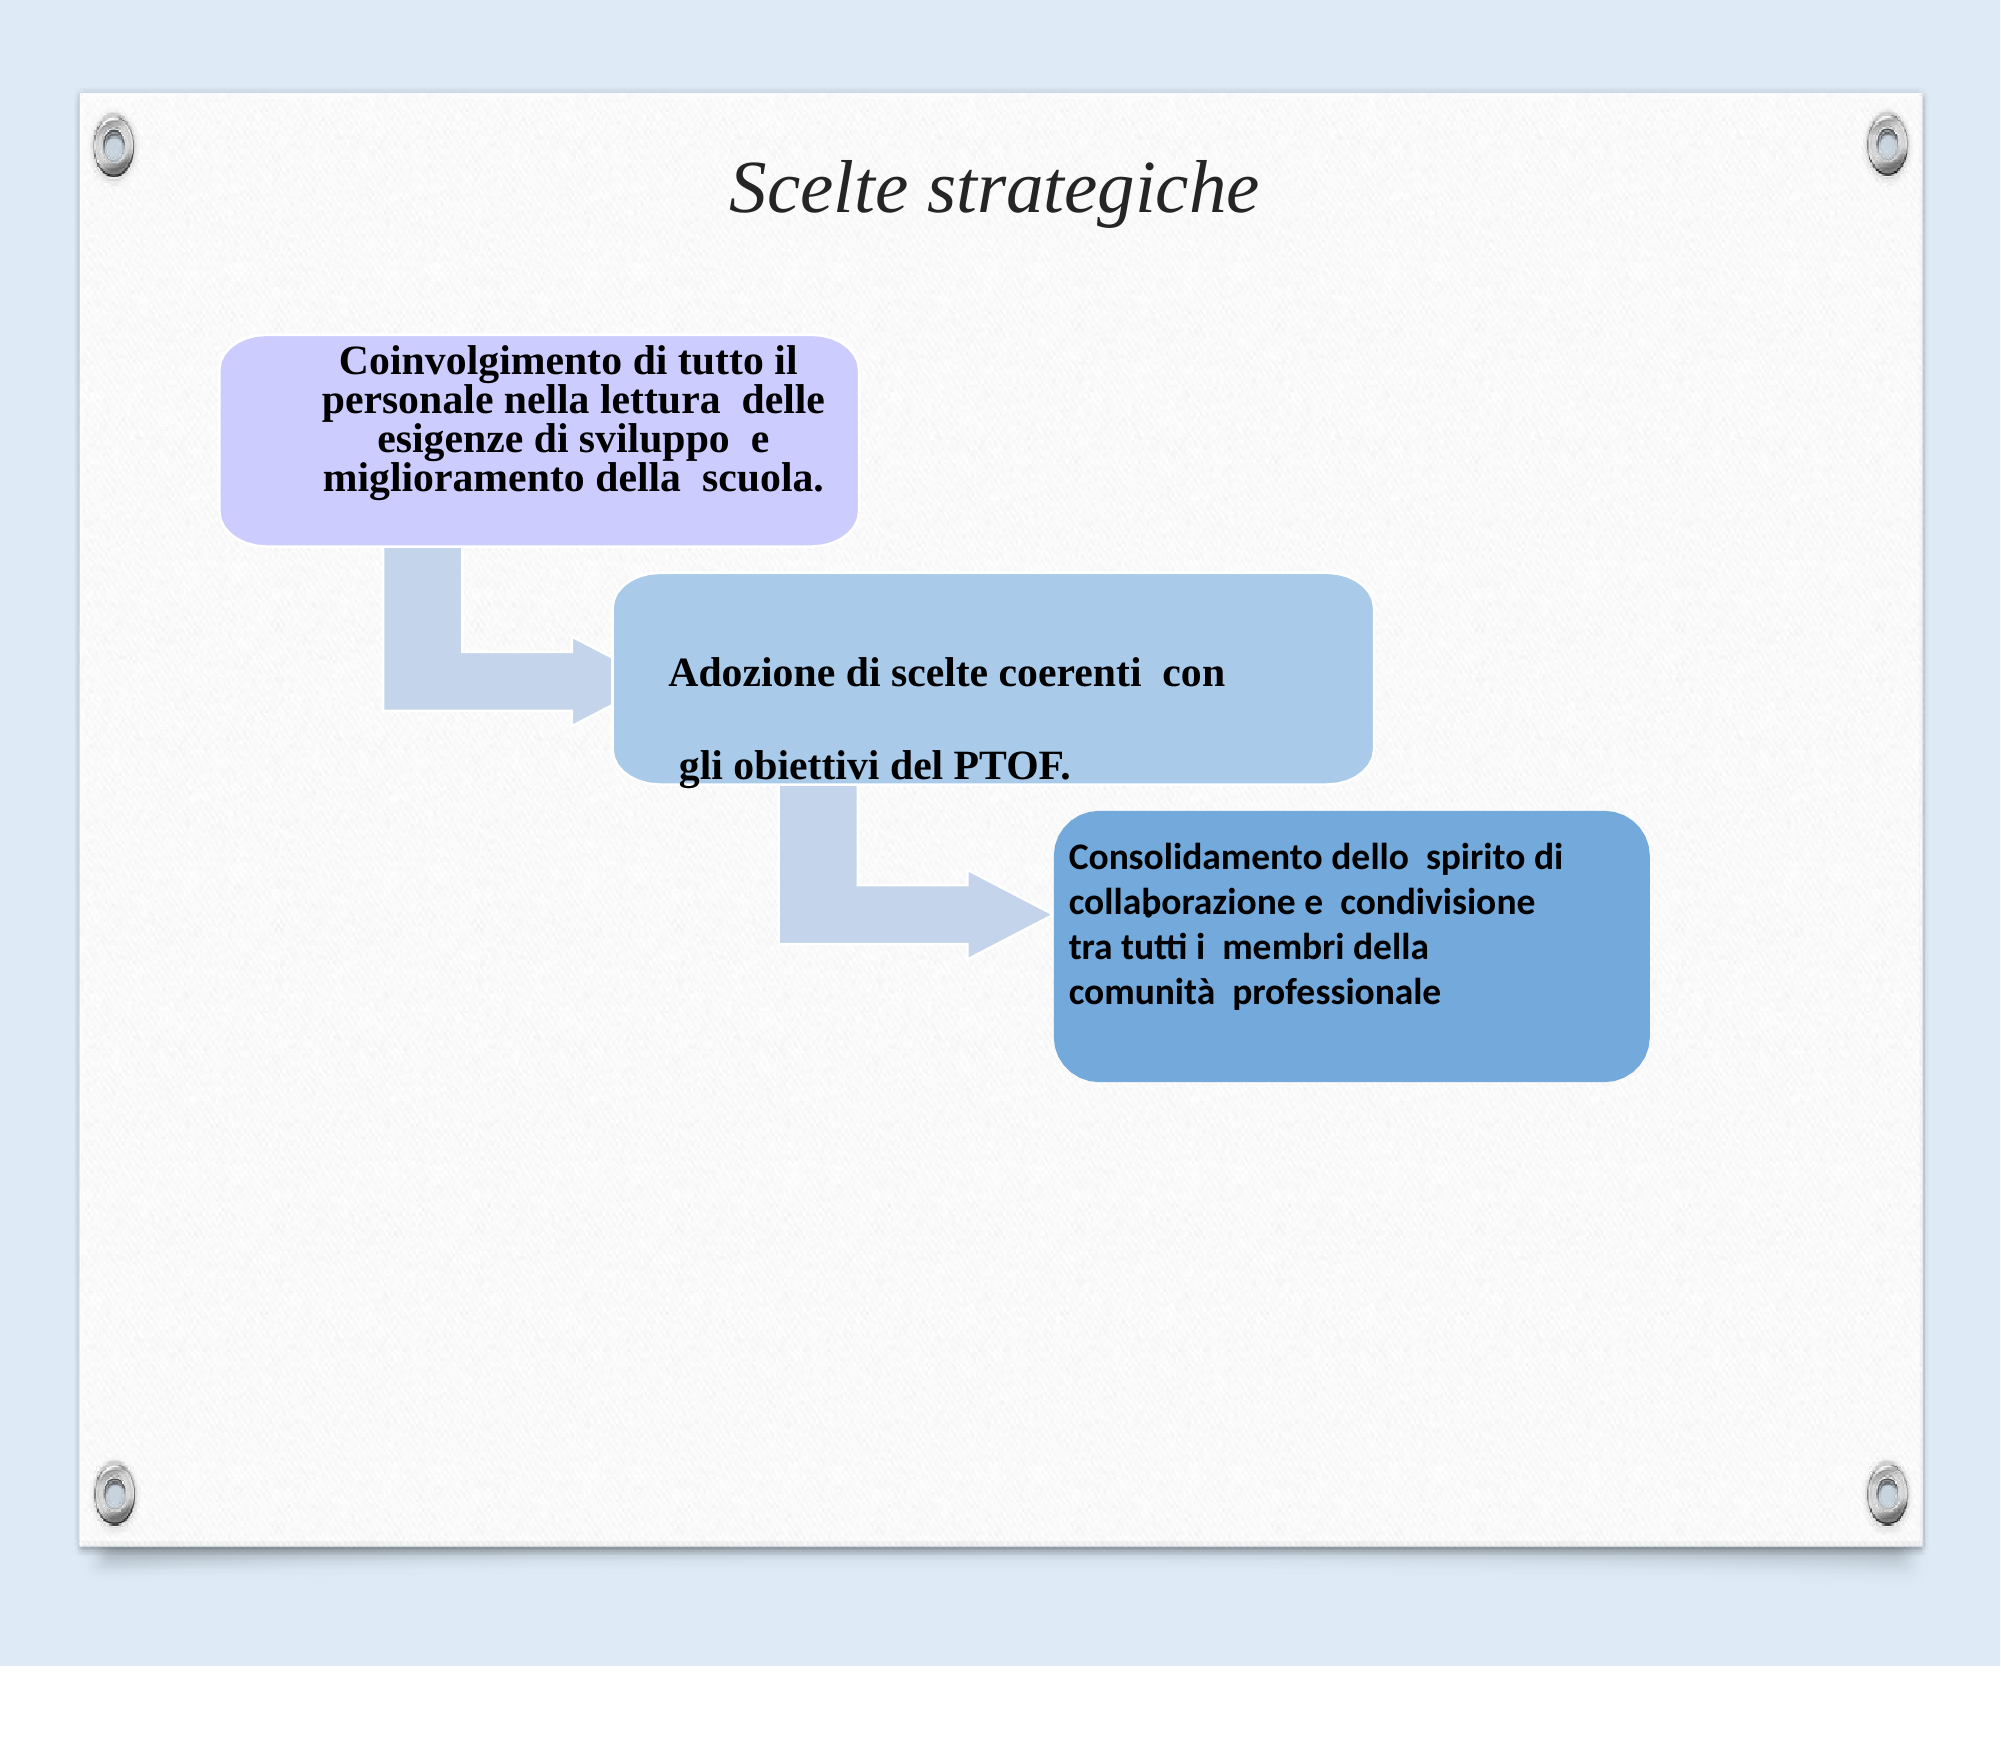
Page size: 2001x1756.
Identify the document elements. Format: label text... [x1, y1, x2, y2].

text_box [0, 0, 2000, 1666]
title Scelte strategiche [727, 135, 1390, 229]
text_box Coinvolgimento di tutto il personale nella lettura delle esigenze di sviluppo e miglioramento della scuola. Adozione di scelte coerenti con gli obiettivi del PTOF. . [274, 334, 1447, 926]
text_box Consolidamento dello spirito di collaborazione e condivisione tra tutti i membri della comunità professionale [1054, 825, 1581, 1020]
